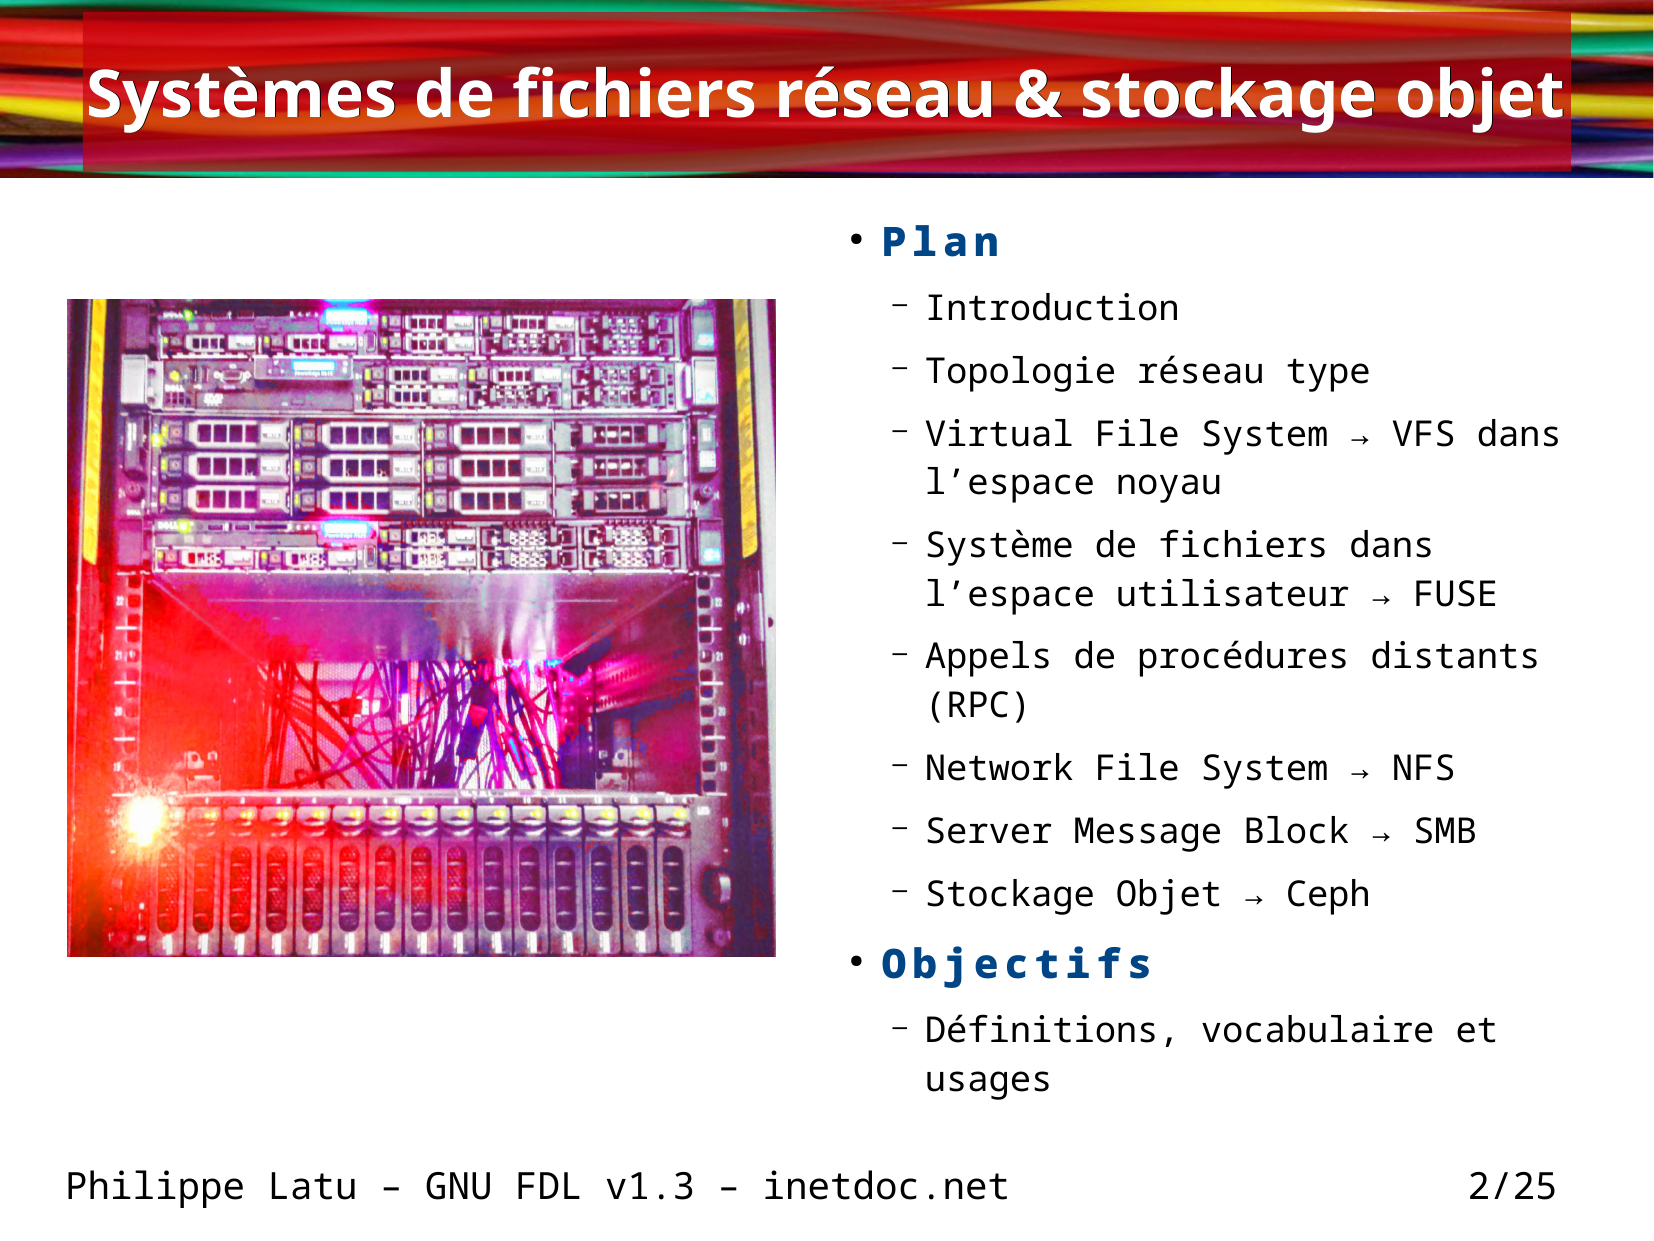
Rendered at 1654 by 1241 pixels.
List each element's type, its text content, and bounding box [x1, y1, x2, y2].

picture [0, 0, 1654, 178]
picture [67, 299, 776, 957]
text_box Philippe Latu – GNU FDL v1.3 – inetdoc.net <numéro>/25 [59, 1133, 1595, 1237]
list Plan Introduction Topologie réseau type Virtual File System → VFS dans l’espace noyau Système de fichiers dans l’espace utilisateur → FUSE Appels de procédures distants (RPC) Network File System → NFS Server Message Block → SMB Stockage Objet → Ceph Objectifs Définitions, vocabulaire et usages [838, 212, 1571, 1111]
title Systèmes de fichiers réseau & stockage objet [82, 11, 1571, 172]
